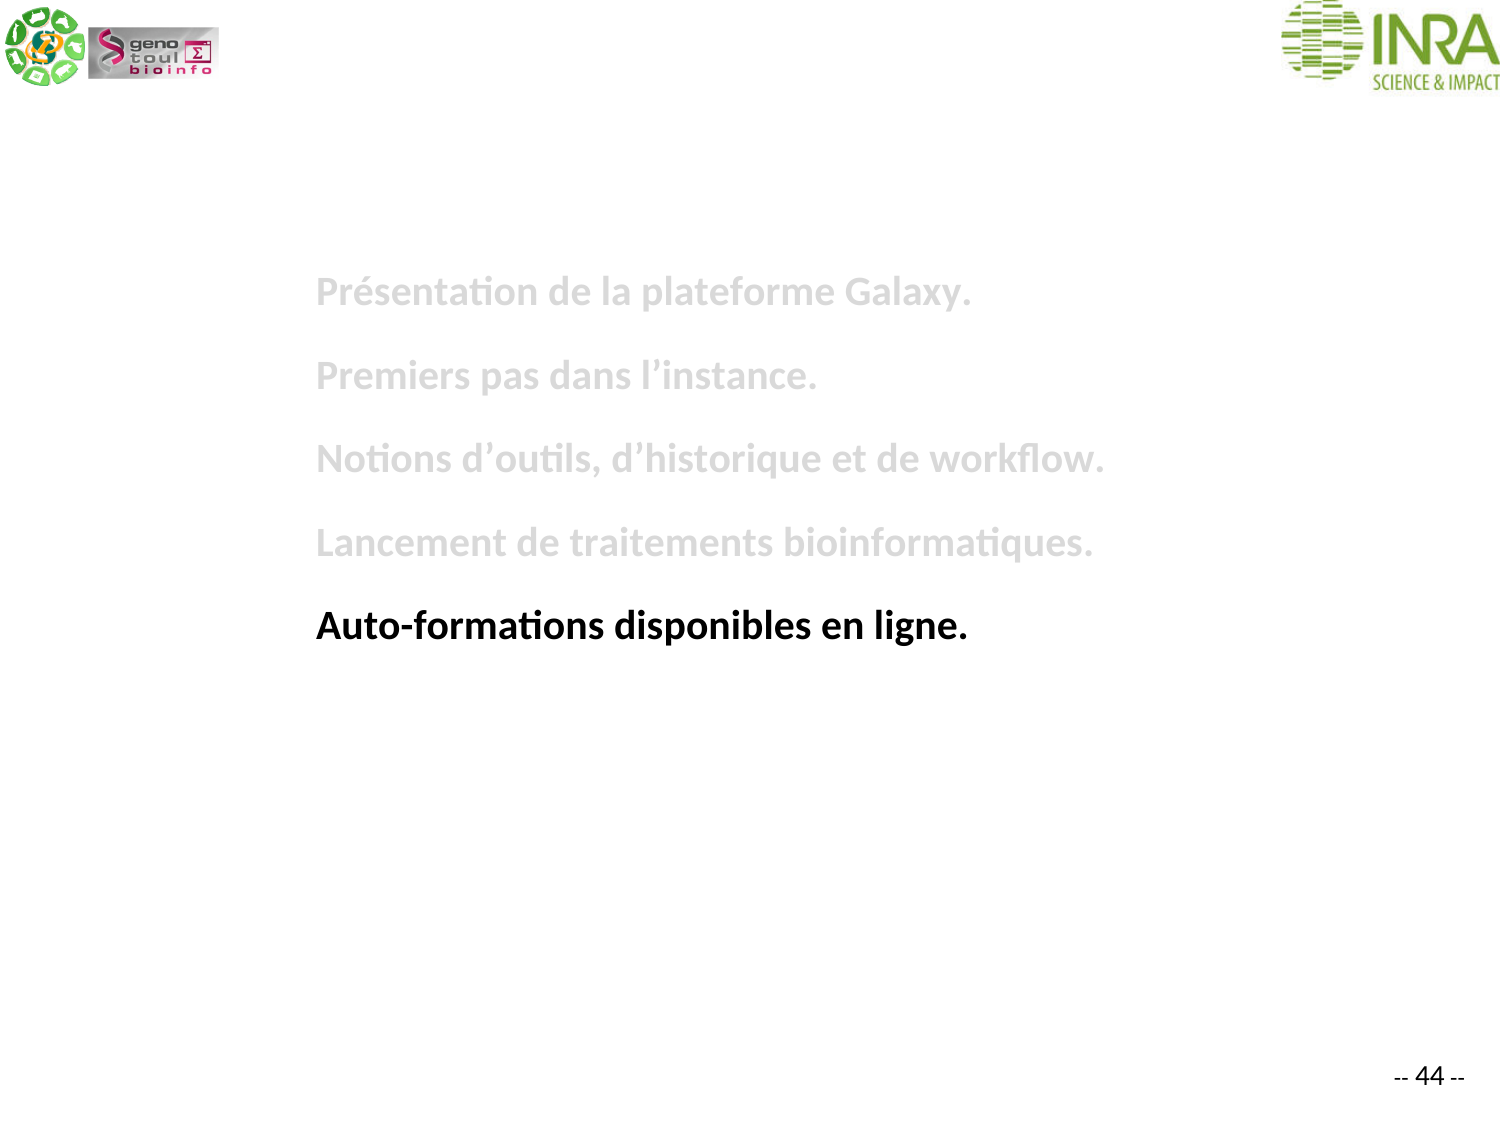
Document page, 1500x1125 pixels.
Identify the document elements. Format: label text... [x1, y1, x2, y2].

text_box Présentation de la plateforme Galaxy. Premiers pas dans l’instance. Notions d’outils, d’historique et de workflow. Lancement de traitements bioinformatiques. Auto-formations disponibles en ligne. [301, 267, 1400, 992]
picture [5, 7, 85, 86]
picture [88, 27, 219, 79]
picture [1281, 0, 1500, 110]
